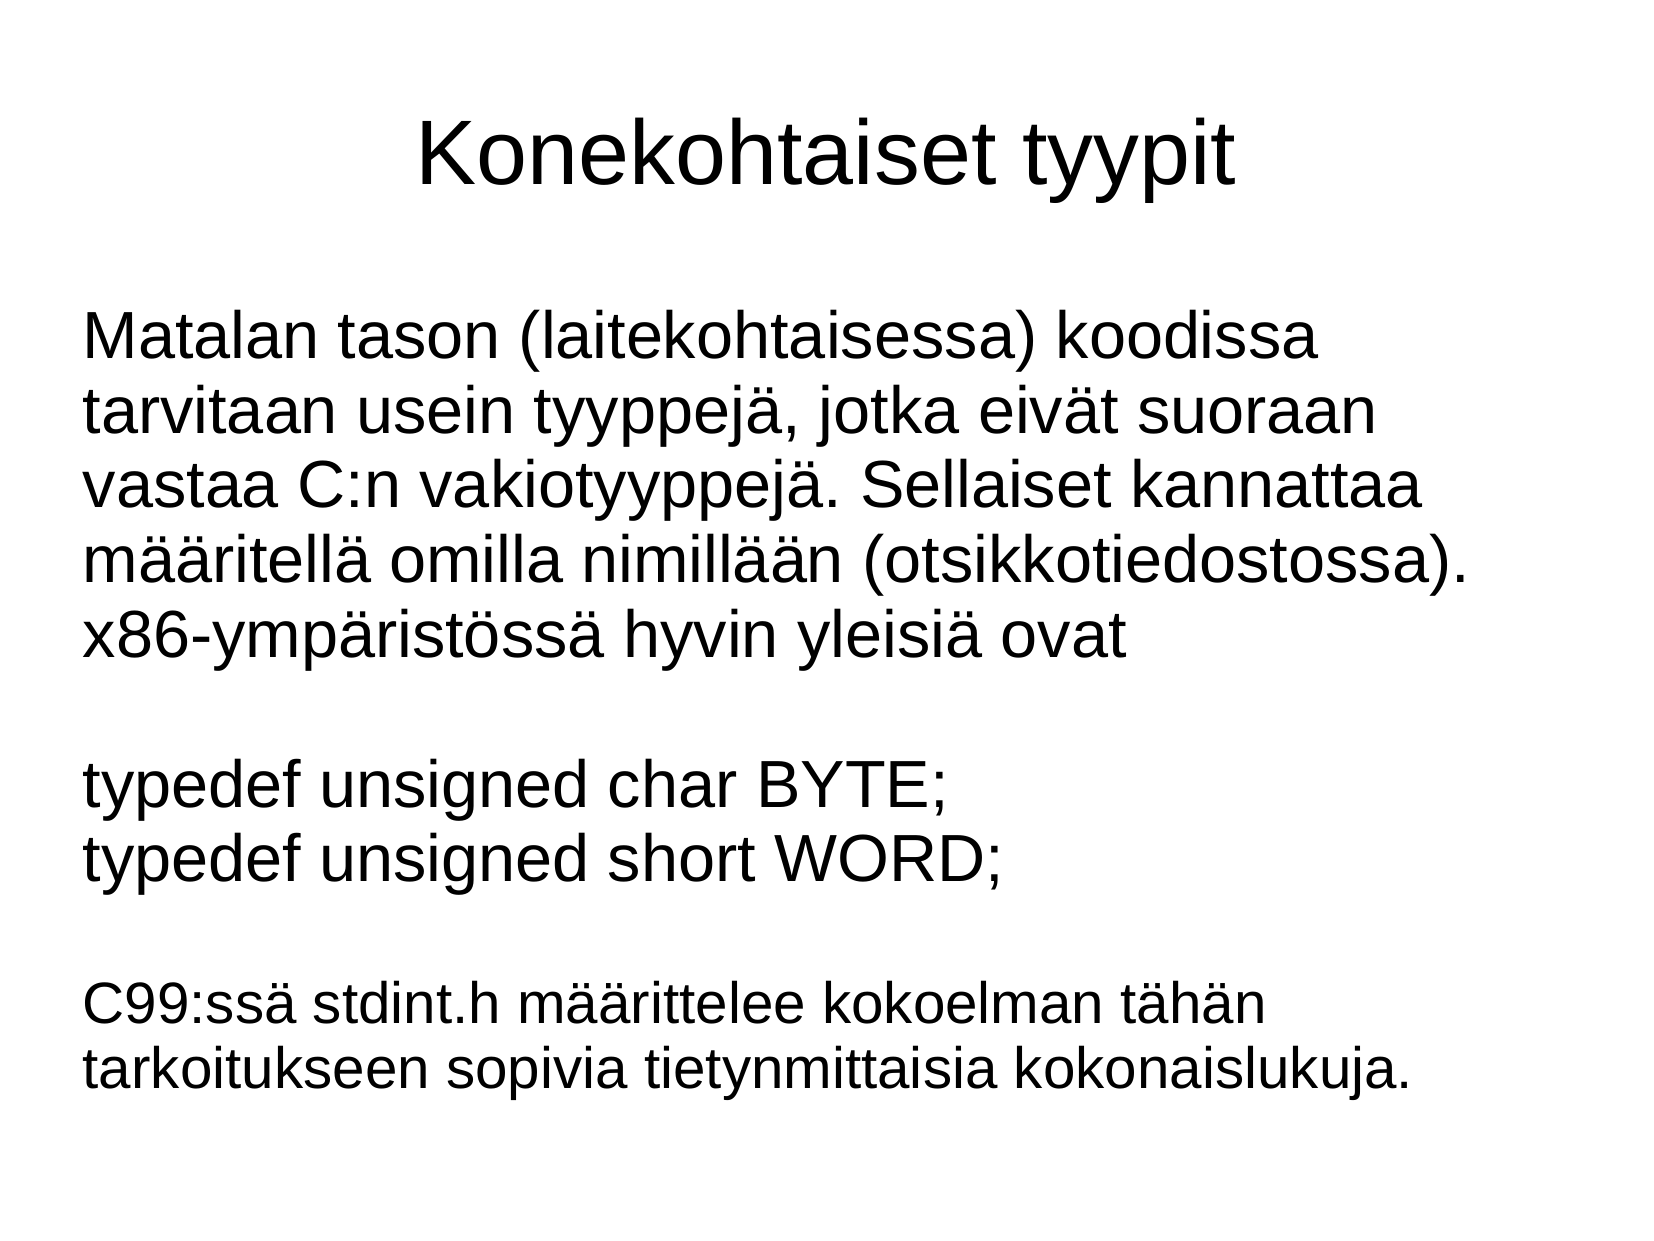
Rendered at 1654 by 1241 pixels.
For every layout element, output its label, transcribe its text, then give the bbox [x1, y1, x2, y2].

title Konekohtaiset tyypit [82, 56, 1571, 250]
subtitle Matalan tason (laitekohtaisessa) koodissa tarvitaan usein tyyppejä, jotka eivät suoraan vastaa C:n vakiotyyppejä. Sellaiset kannattaa määritellä omilla nimillään (otsikkotiedostossa). x86-ympäristössä hyvin yleisiä ovat typedef unsigned char BYTE; typedef unsigned short WORD; C99:ssä stdint.h määrittelee kokoelman tähän tarkoitukseen sopivia tietynmittaisia kokonaislukuja. [82, 297, 1571, 1102]
